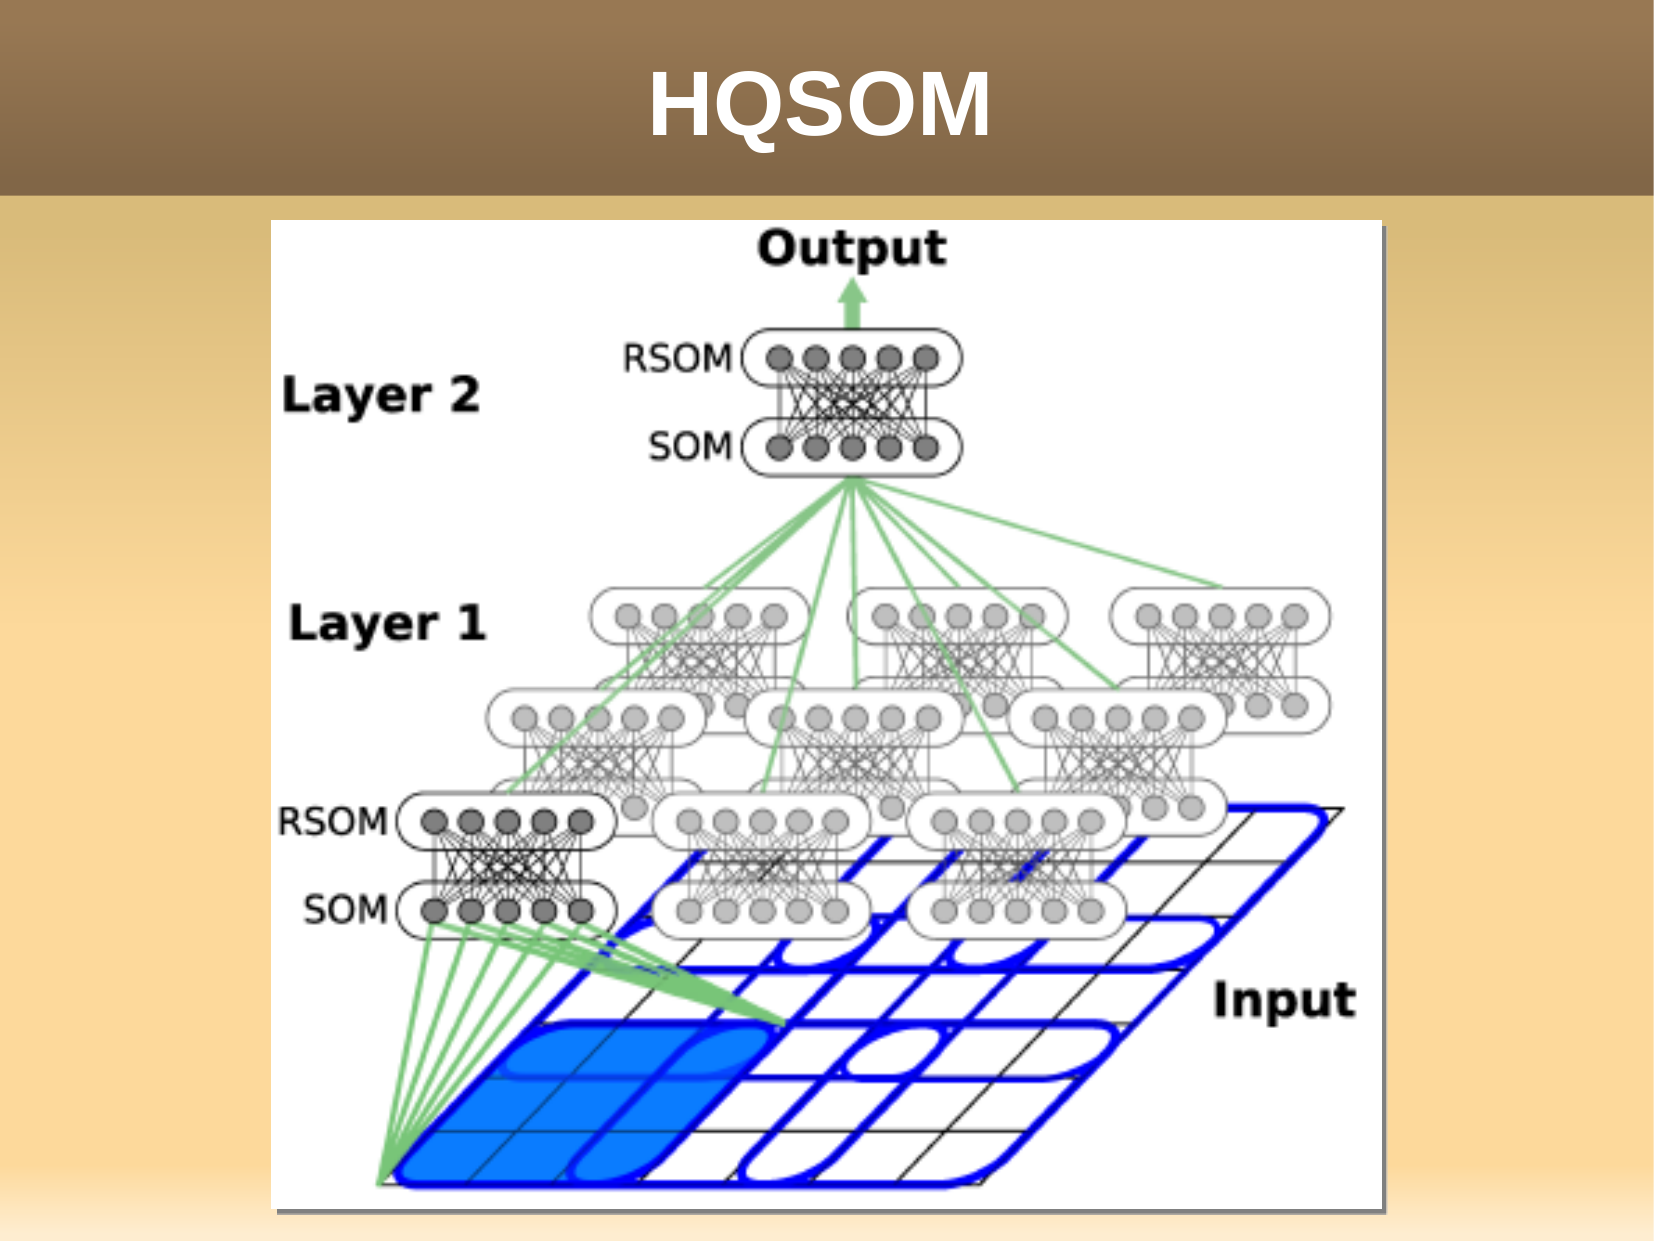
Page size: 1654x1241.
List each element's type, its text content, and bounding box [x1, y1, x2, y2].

picture [0, 0, 1654, 1241]
title HQSOM [76, 7, 1565, 200]
